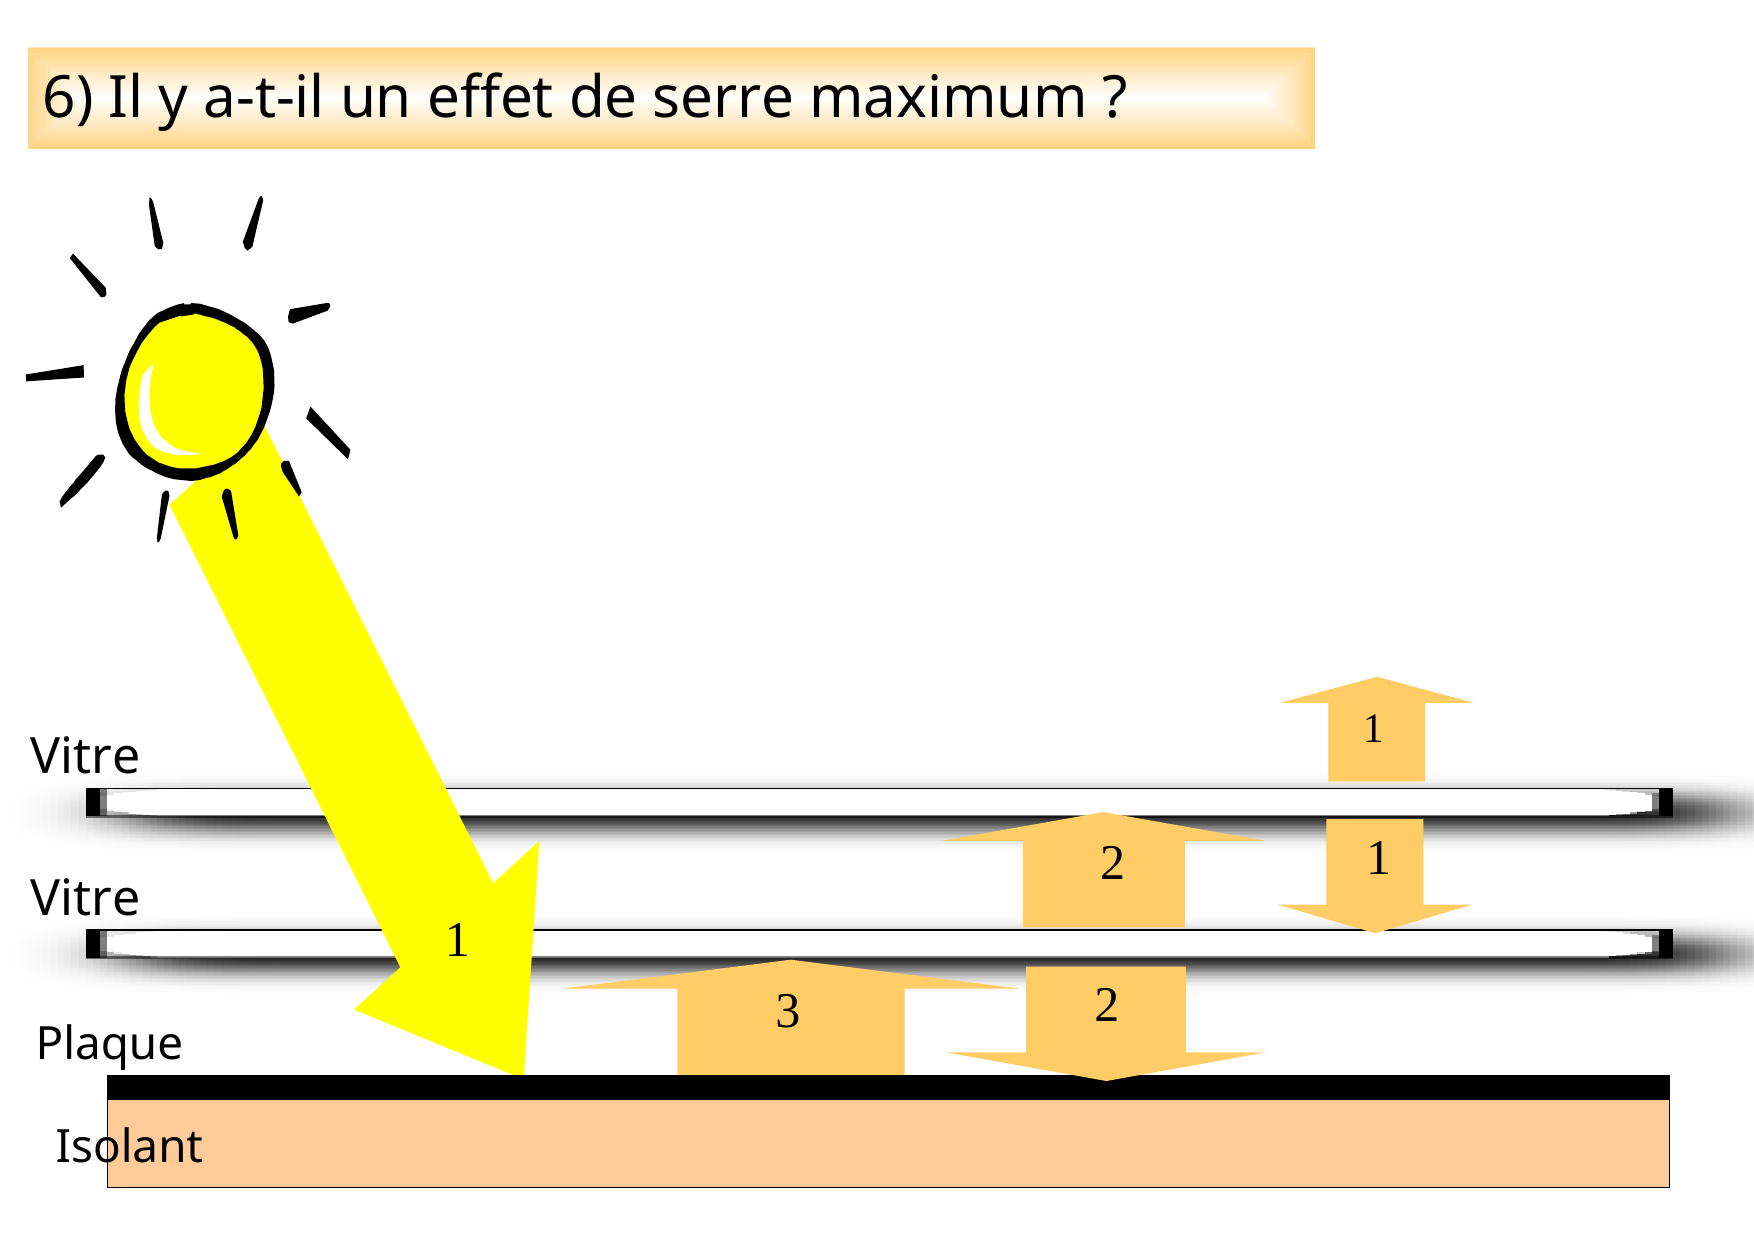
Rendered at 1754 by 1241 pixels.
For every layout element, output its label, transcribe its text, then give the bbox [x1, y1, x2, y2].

text_box Isolant [40, 1106, 293, 1181]
text_box 1 [444, 912, 480, 982]
text_box [107, 303, 1670, 1188]
text_box [69, 253, 107, 298]
text_box 1 [1366, 829, 1442, 899]
text_box [941, 812, 1267, 928]
picture [529, 910, 1754, 1001]
text_box [25, 365, 84, 382]
picture [0, 910, 399, 1001]
text_box Vitre [16, 854, 179, 896]
text_box [28, 47, 1316, 149]
picture [0, 768, 346, 860]
text_box [1279, 676, 1474, 782]
text_box Plaque [20, 1003, 273, 1078]
text_box 2 [1094, 977, 1170, 1047]
text_box [288, 303, 331, 324]
text_box 3 [775, 983, 811, 1053]
text_box [59, 454, 106, 508]
text_box 1 [1362, 705, 1419, 764]
text_box 2 [1100, 835, 1135, 905]
text_box [148, 197, 164, 250]
text_box Vitre [16, 712, 179, 755]
text_box [242, 195, 264, 251]
text_box 6) Il y a-t-il un effet de serre maximum ? [28, 48, 1313, 149]
picture [437, 768, 1754, 860]
text_box [306, 406, 351, 460]
text_box [1278, 819, 1472, 934]
